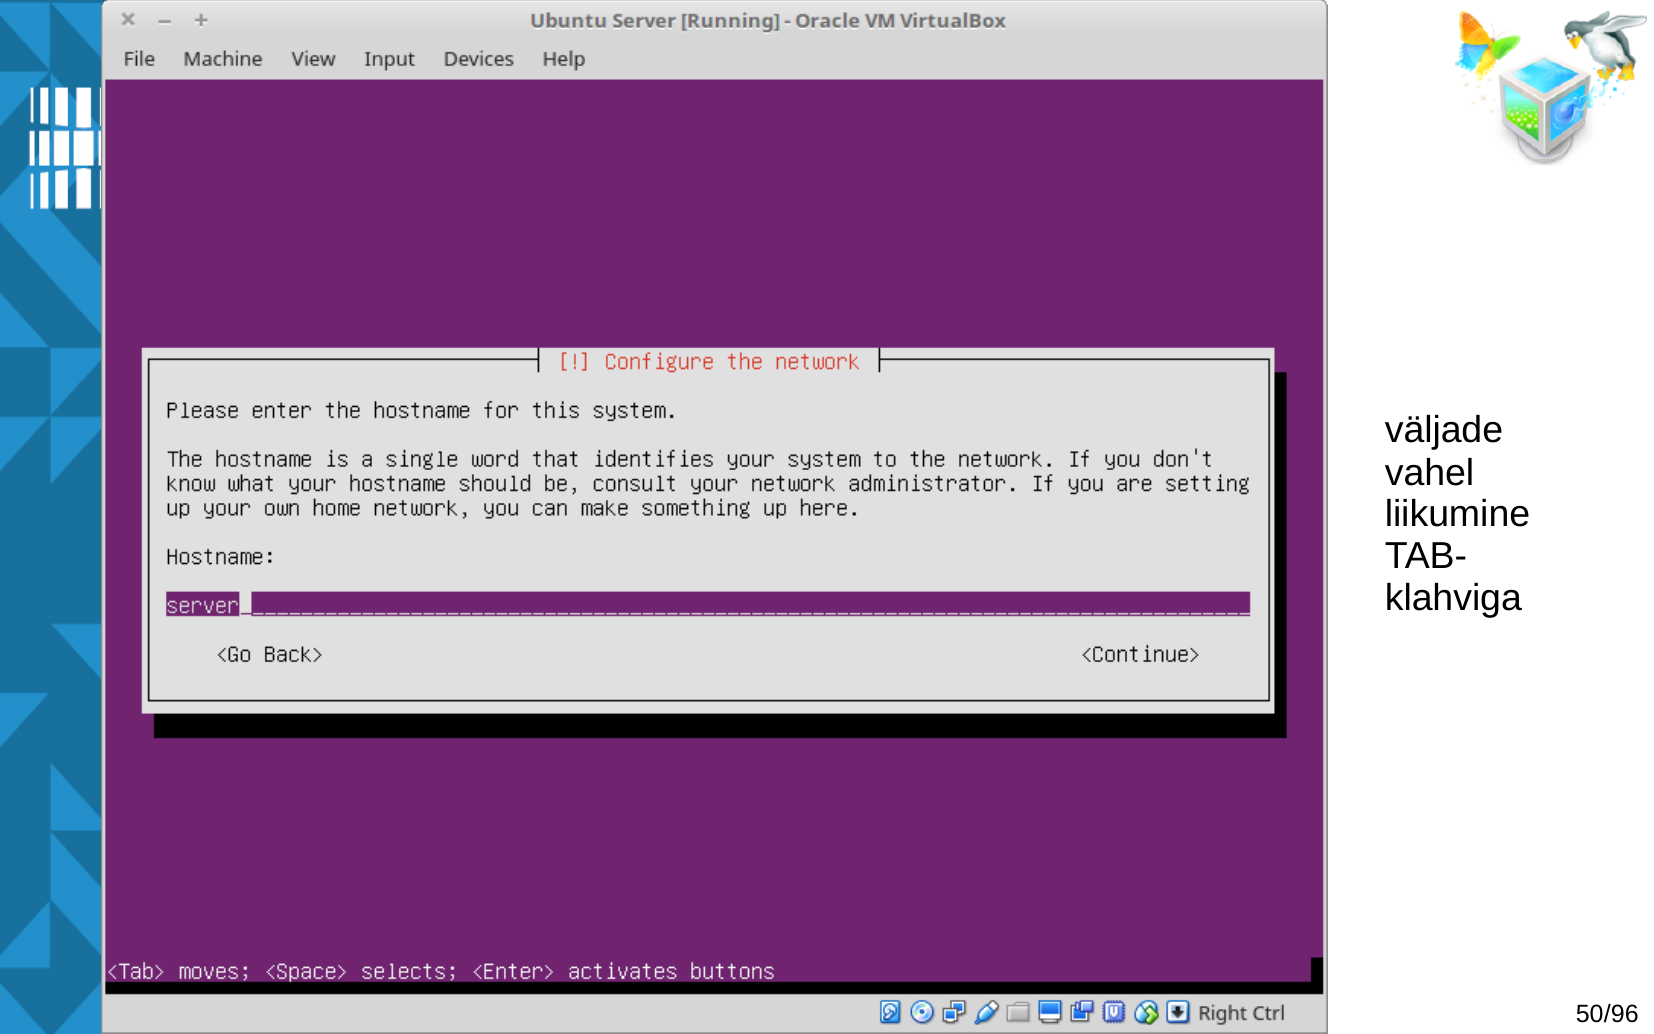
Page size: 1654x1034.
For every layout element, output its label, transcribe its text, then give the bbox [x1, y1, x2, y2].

picture [101, 0, 1328, 1034]
picture [1452, 7, 1653, 166]
text_box väljade vahel liikumine TAB-klahviga [1370, 401, 1595, 627]
